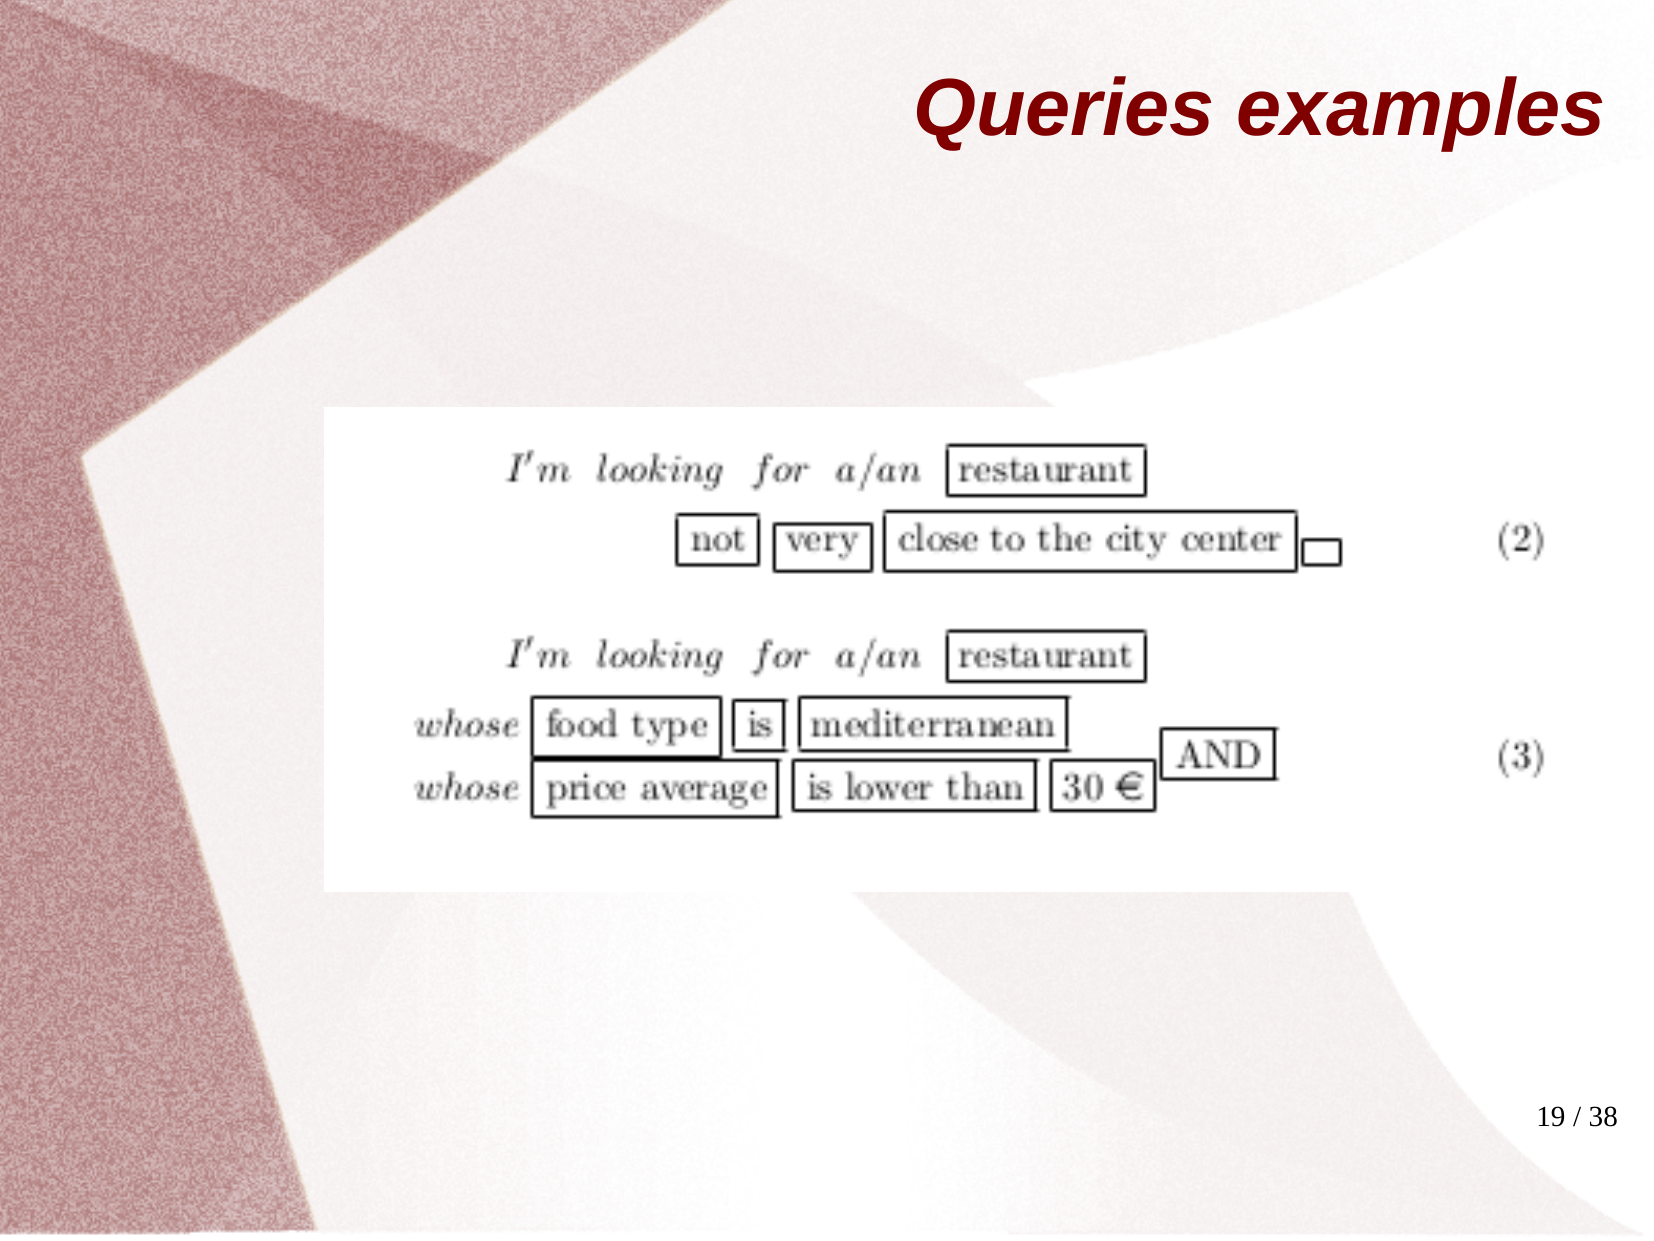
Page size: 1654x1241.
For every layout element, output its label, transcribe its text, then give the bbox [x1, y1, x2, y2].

picture [0, 0, 1654, 1241]
title Queries examples [596, 49, 1607, 257]
